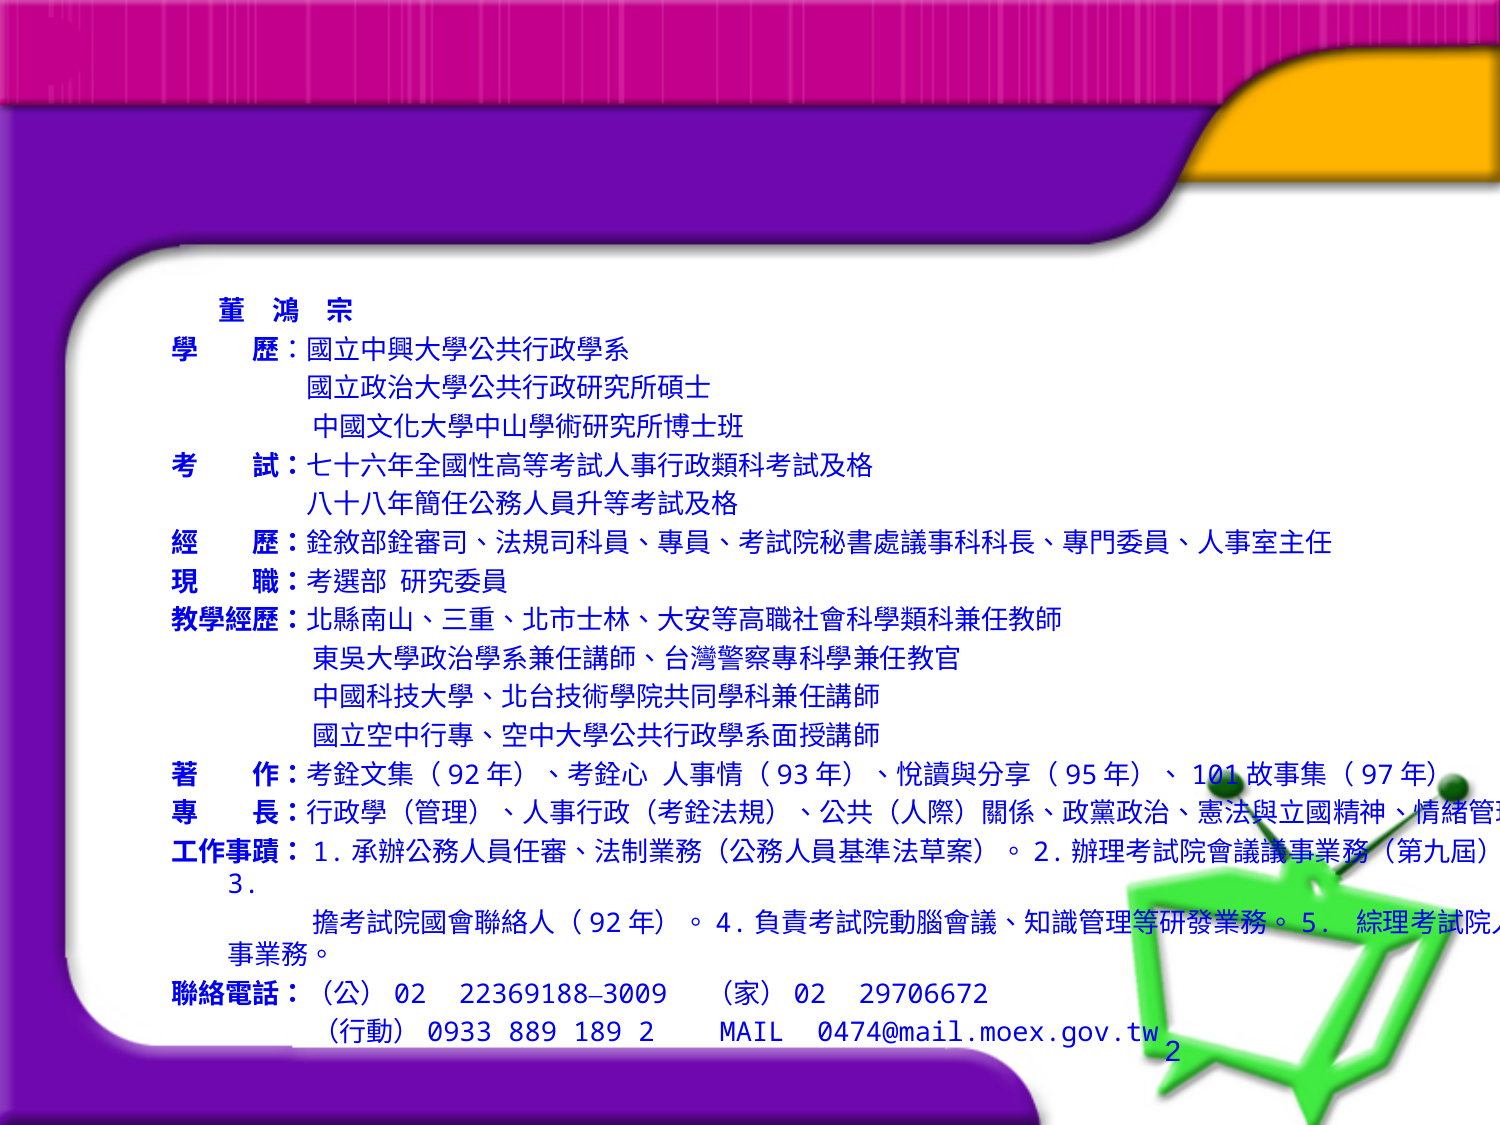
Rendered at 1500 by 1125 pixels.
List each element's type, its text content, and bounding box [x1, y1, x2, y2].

list 董 鴻 宗 學 歷：國立中興大學公共行政學系 國立政治大學公共行政研究所碩士 中國文化大學中山學術研究所博士班 考 試：七十六年全國性高等考試人事行政類科考試及格 八十八年簡任公務人員升等考試及格 經 歷：銓敘部銓審司、法規司科員、專員、考試院秘書處議事科科長、專門委員、人事室主任 現 職：考選部 研究委員 教學經歷：北縣南山、三重、北市士林、大安等高職社會科學類科兼任教師 東吳大學政治學系兼任講師、台灣警察專科學兼任教官 中國科技大學、北台技術學院共同學科兼任講師 國立空中行專、空中大學公共行政學系面授講師 著 作：考銓文集（92年）、考銓心 人事情（93年）、悅讀與分享（95年）、101故事集（97年） 專 長：行政學（管理）、人事行政（考銓法規）、公共（人際）關係、政黨政治、憲法與立國精神、情緒管理 工作事蹟：1.承辦公務人員任審、法制業務（公務人員基準法草案）。2.辦理考試院會議議事業務（第九屆）。3. 擔考試院國會聯絡人（92年）。4.負責考試院動腦會議、知識管理等研發業務。5. 綜理考試院人事業務。 聯絡電話：（公）02 22369188–3009 （家）02 29706672 （行動）0933 889 189 MAIL 0474@mail.moex.gov.tw [99, 249, 1500, 1125]
